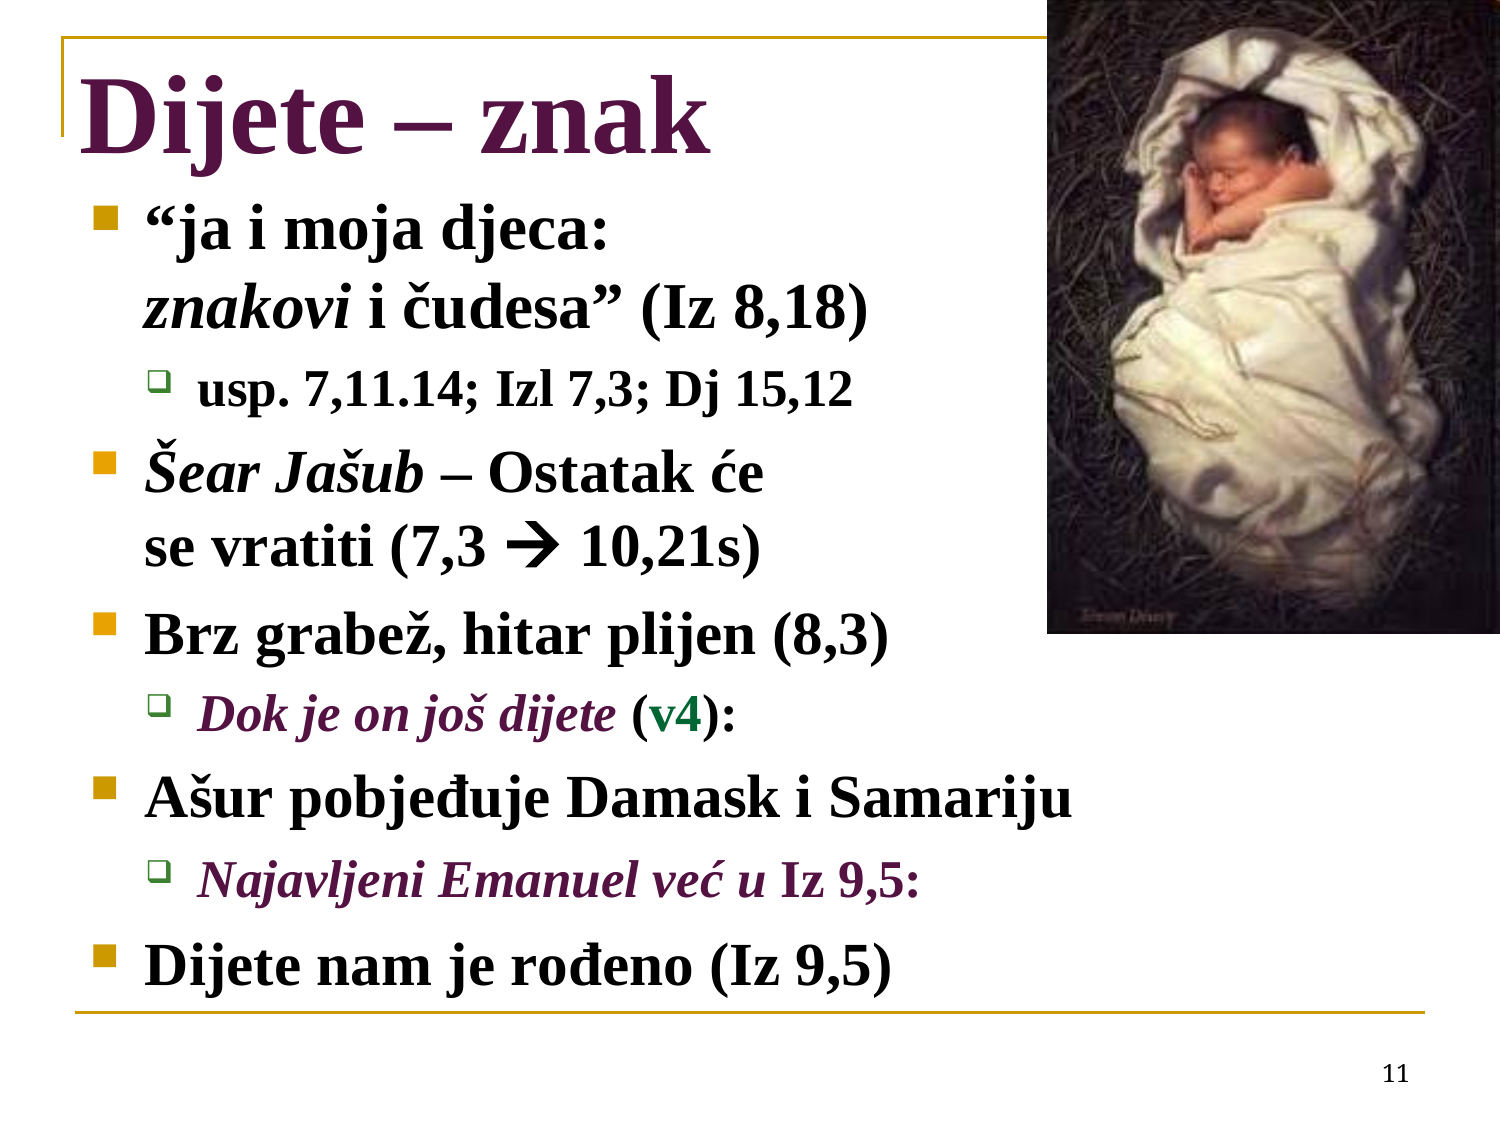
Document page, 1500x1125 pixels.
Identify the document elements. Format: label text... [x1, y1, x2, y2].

list “ja i moja djeca: znakovi i čudesa” (Iz 8,18) usp. 7,11.14; Izl 7,3; Dj 15,12 Šear Jašub – Ostatak će se vratiti (7,3  10,21s) Brz grabež, hitar plijen (8,3) Dok je on još dijete (v4): Ašur pobjeđuje Damask i Samariju Najavljeni Emanuel već u Iz 9,5: Dijete nam je rođeno (Iz 9,5) [75, 177, 1436, 1006]
text_box <number> [1074, 1024, 1426, 1100]
picture [1047, 0, 1500, 634]
title Dijete – znak [64, 33, 1047, 221]
